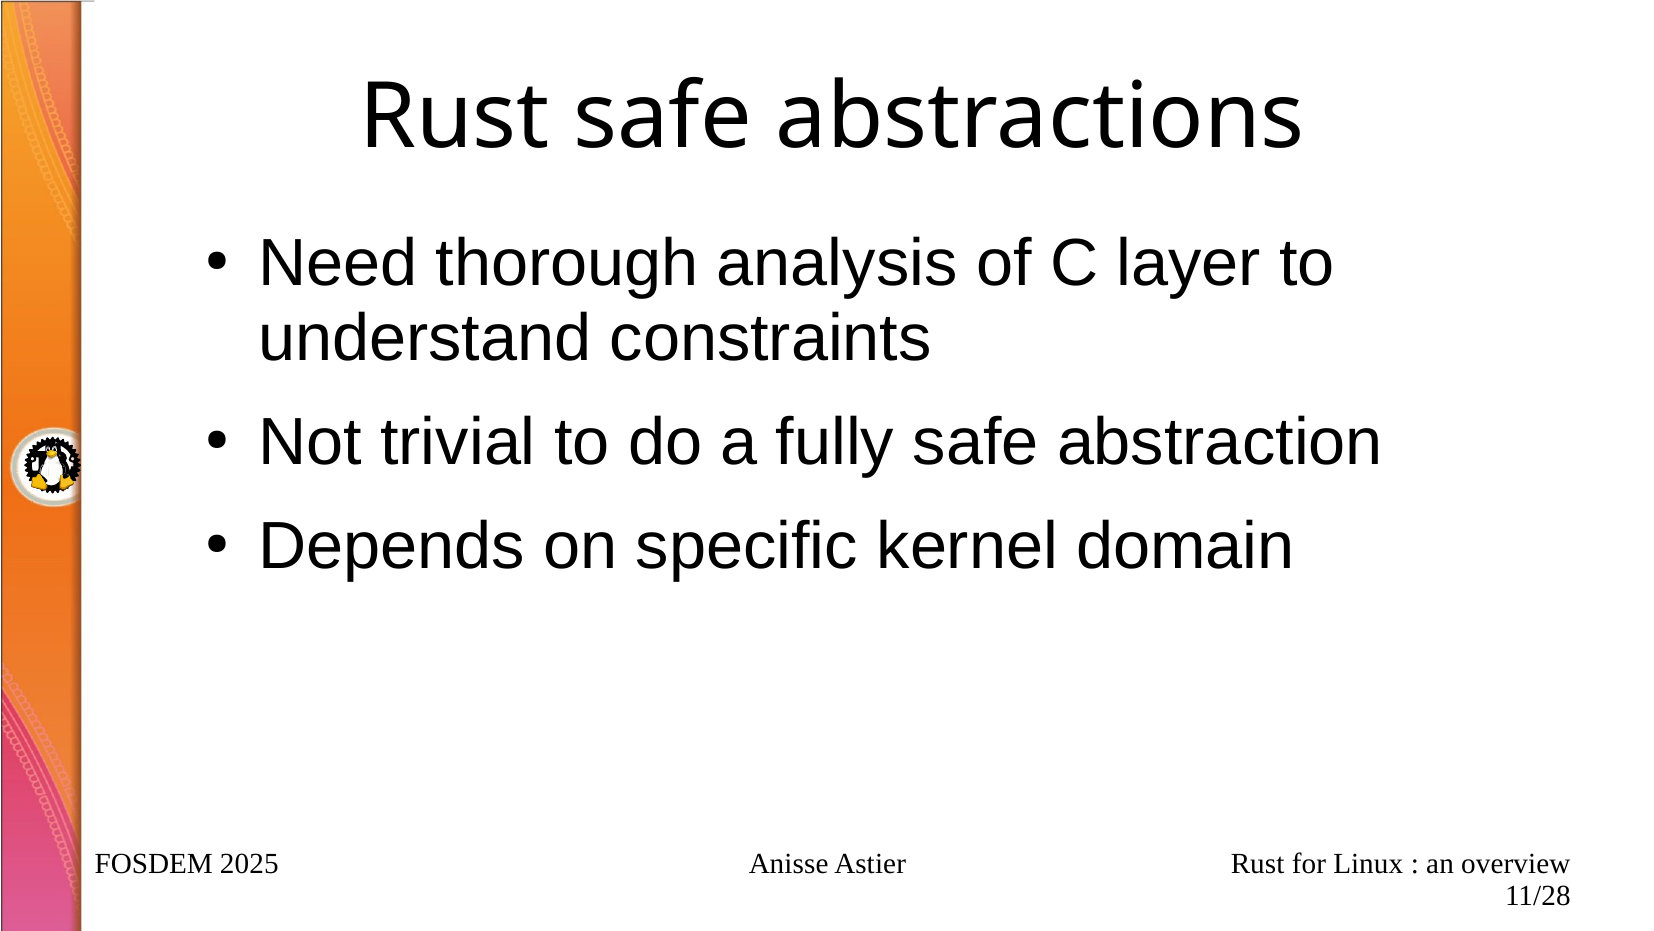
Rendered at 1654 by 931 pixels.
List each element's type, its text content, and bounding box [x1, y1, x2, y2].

picture [2, 2, 95, 931]
title Rust safe abstractions [94, 37, 1571, 188]
list Need thorough analysis of C layer to understand constraints Not trivial to do a fully safe abstraction Depends on specific kernel domain [187, 225, 1613, 758]
